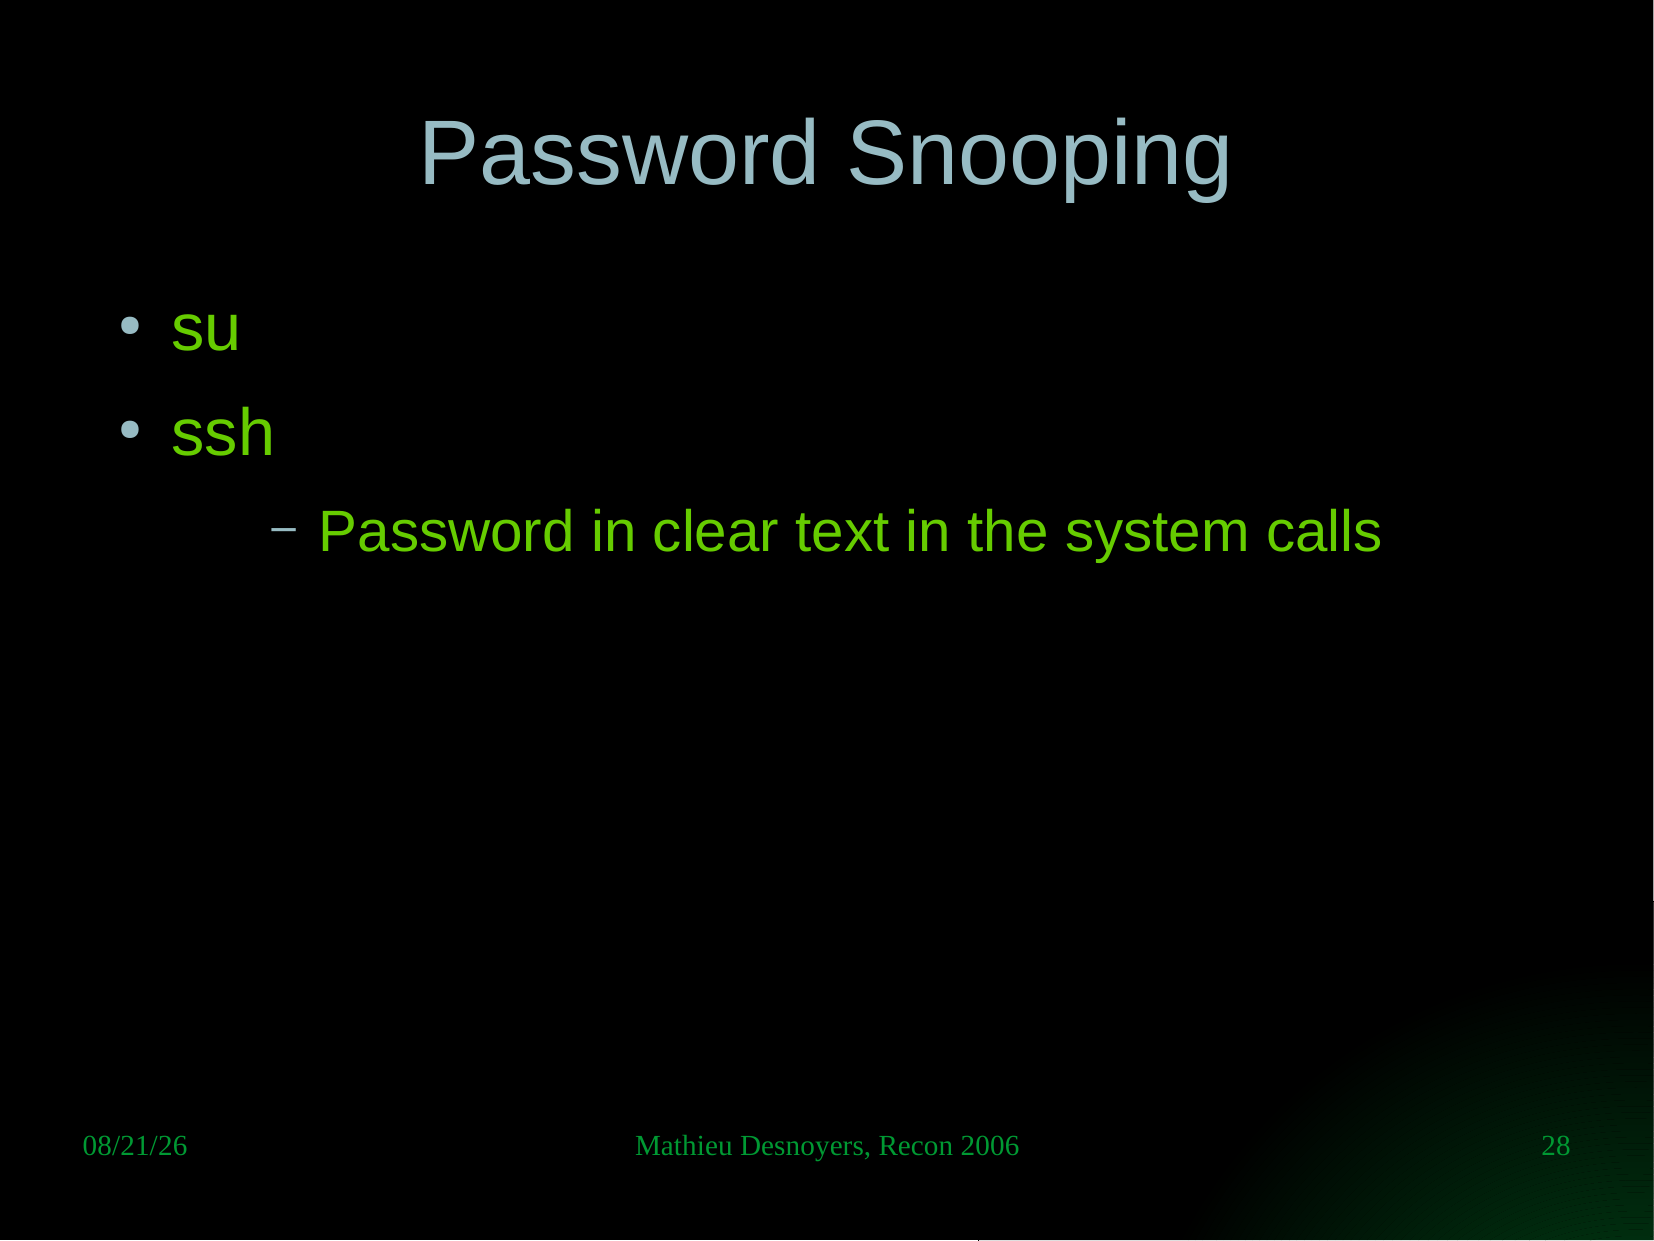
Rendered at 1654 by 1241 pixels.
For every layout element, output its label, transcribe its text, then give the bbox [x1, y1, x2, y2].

title Password Snooping [82, 49, 1571, 257]
list su ssh Password in clear text in the system calls [82, 290, 1571, 1109]
